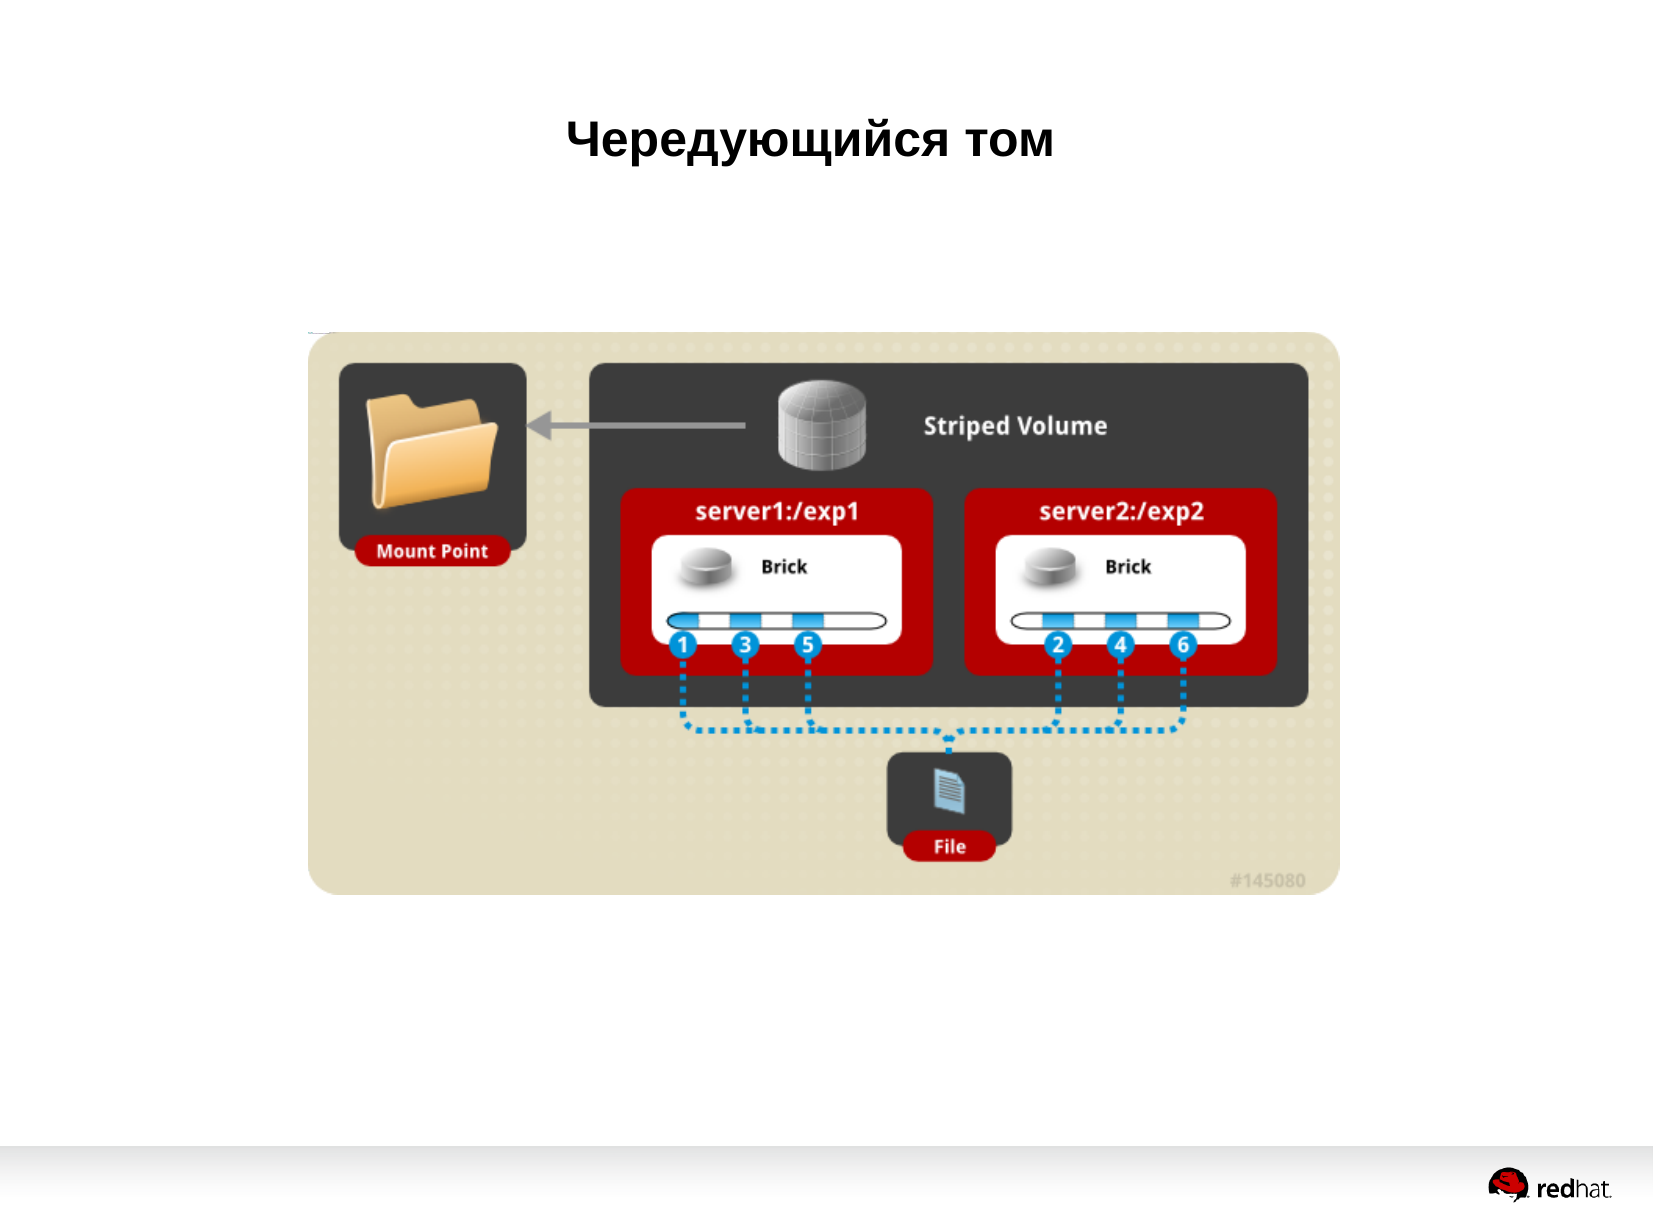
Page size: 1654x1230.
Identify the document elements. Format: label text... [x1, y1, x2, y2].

text_box Чередующийся том [551, 103, 1114, 179]
picture [308, 332, 1340, 895]
picture [0, 1146, 1653, 1230]
